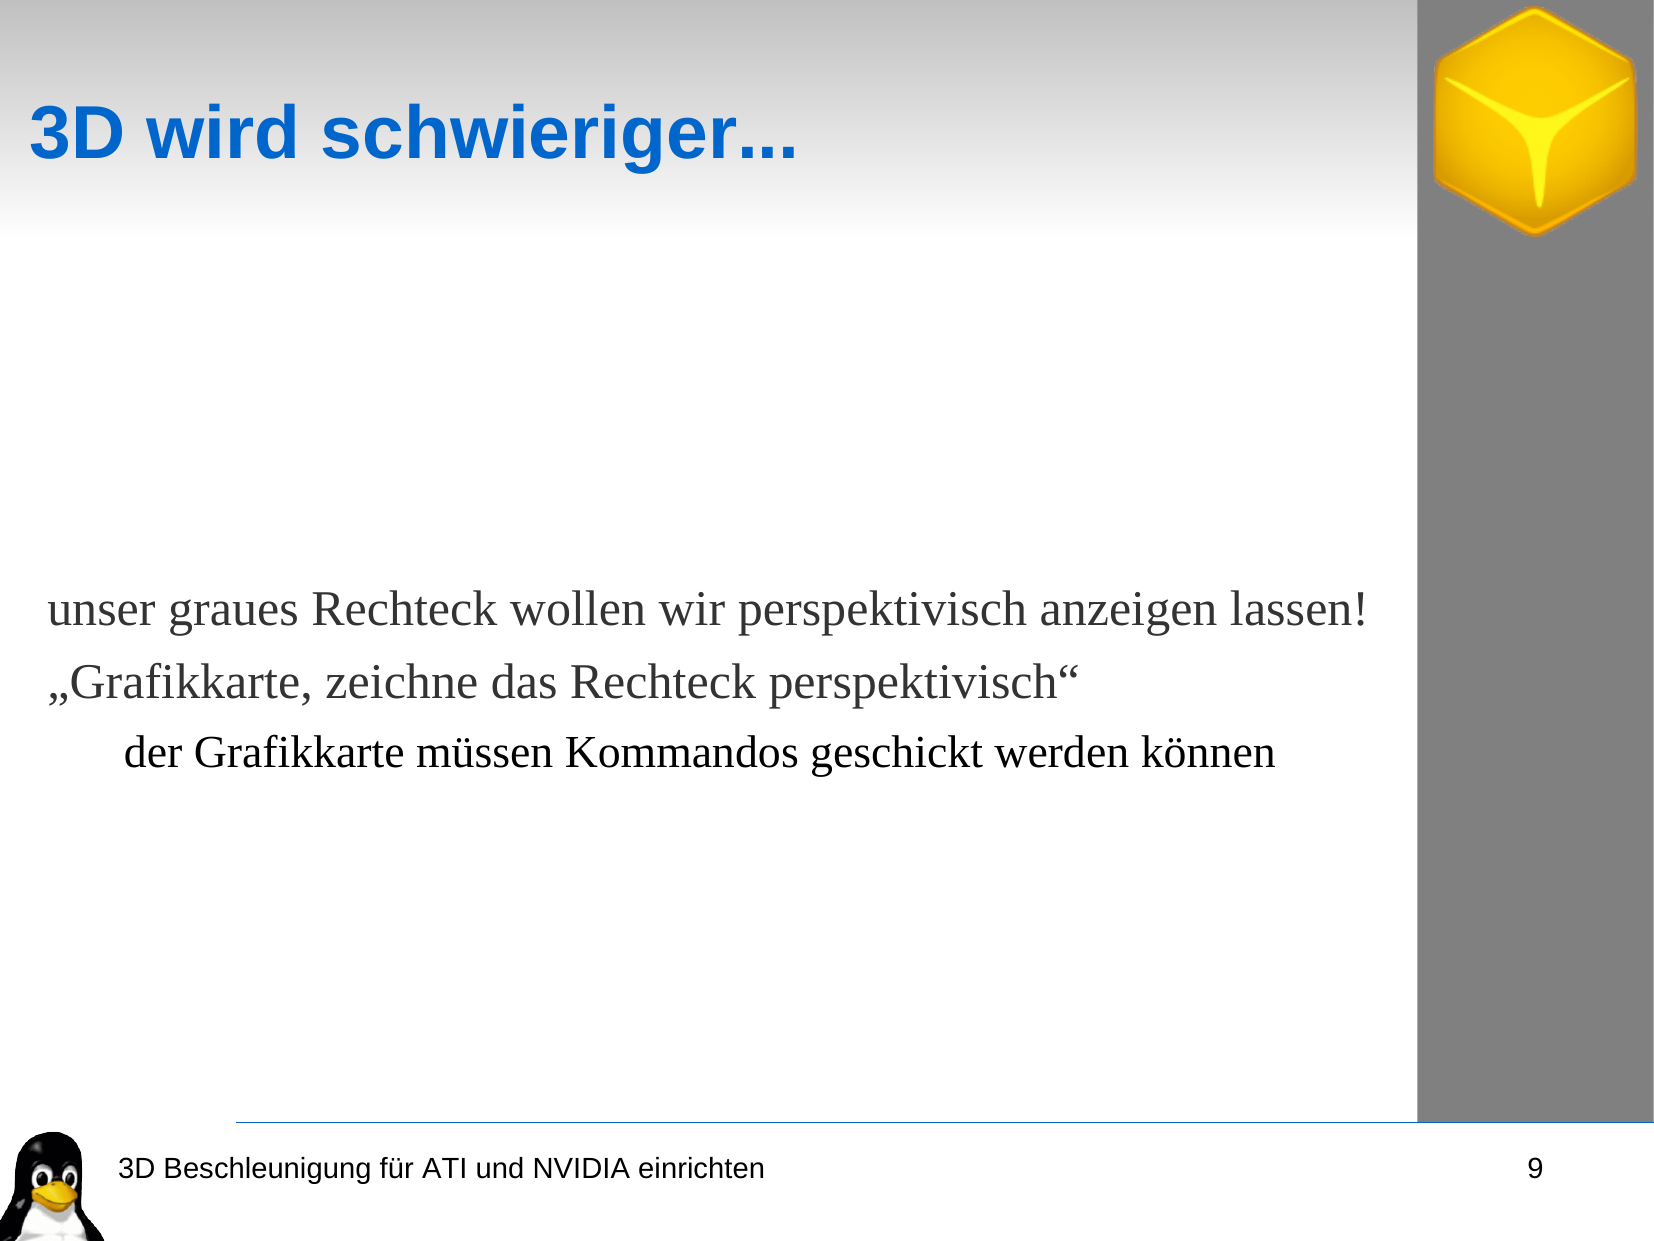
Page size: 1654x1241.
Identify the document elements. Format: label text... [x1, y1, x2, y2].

picture [1433, 6, 1638, 237]
title 3D wird schwieriger... [29, 29, 1388, 237]
picture [139, 1160, 148, 1176]
list unser graues Rechteck wollen wir perspektivisch anzeigen lassen! „Grafikkarte, zeichne das Rechteck perspektivisch“ der Grafikkarte müssen Kommandos geschickt werden können [29, 265, 1388, 1093]
picture [0, 1121, 148, 1241]
